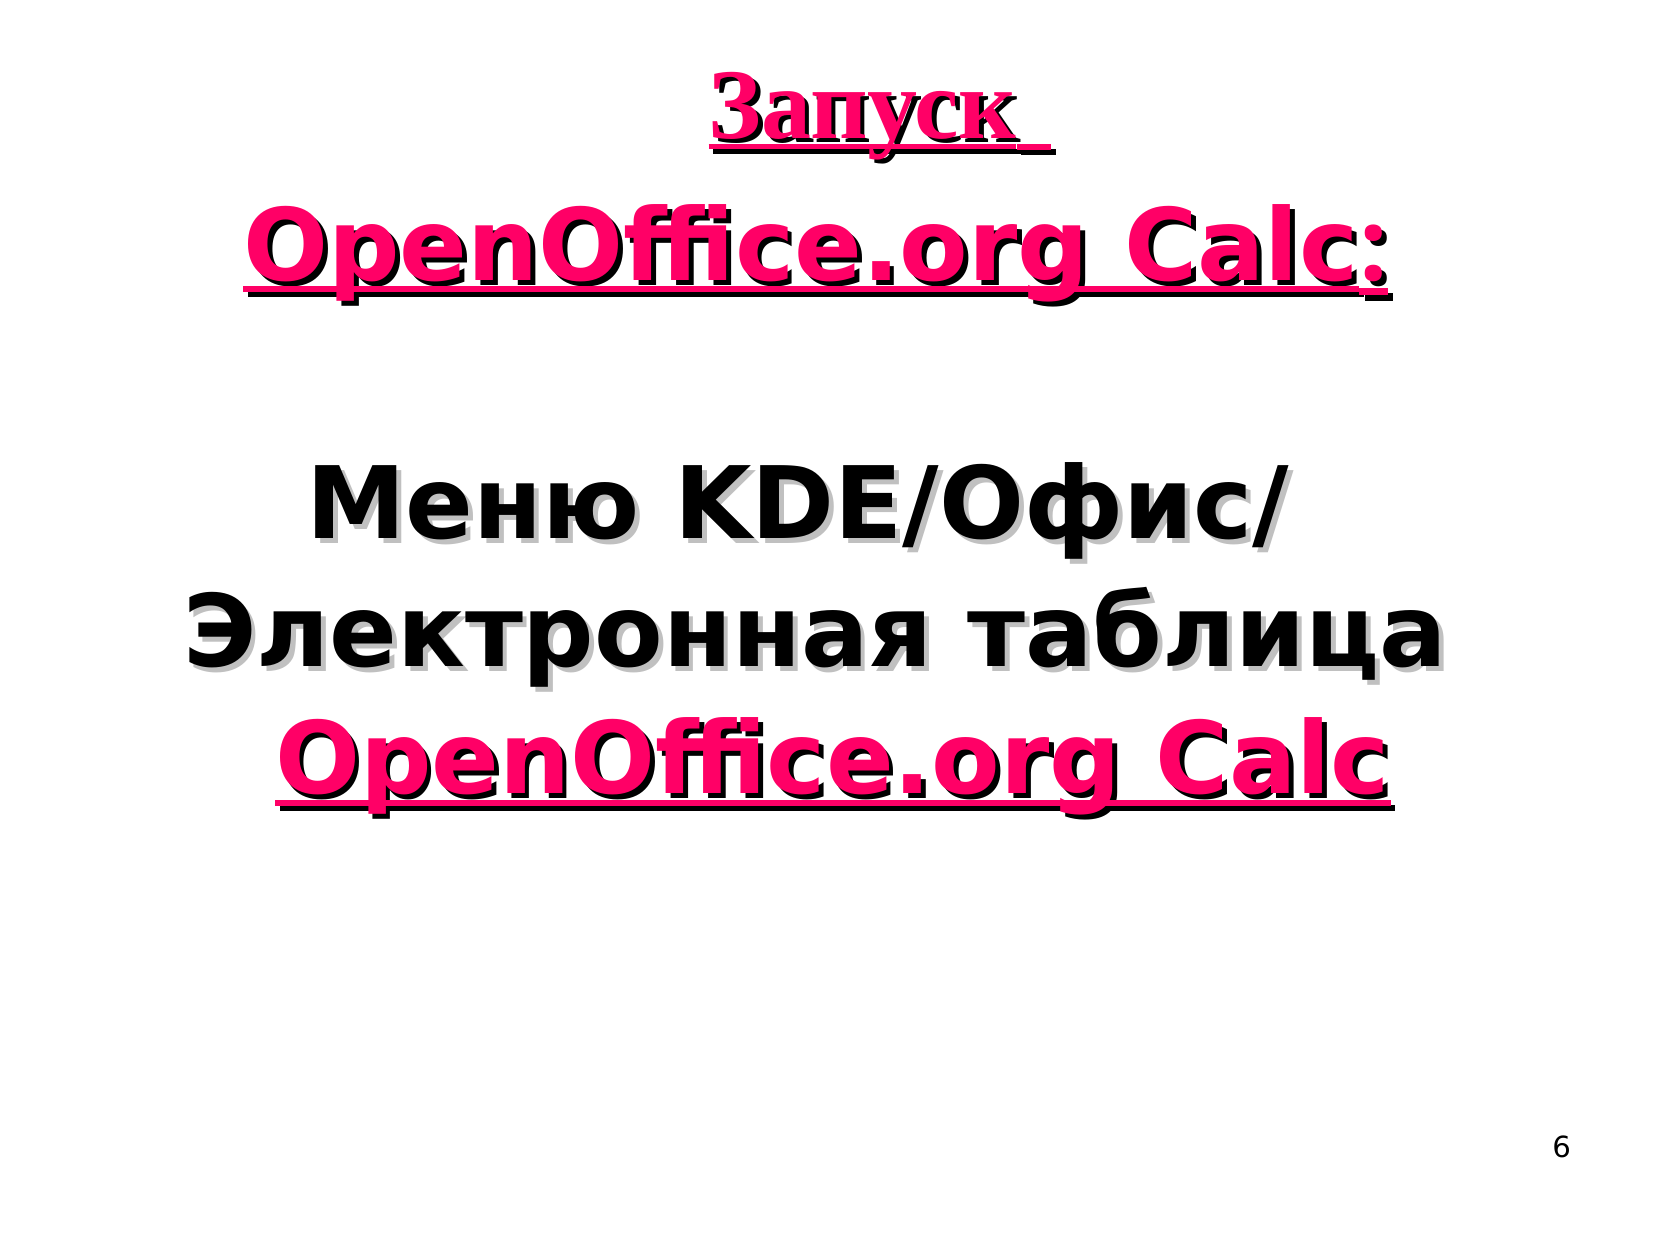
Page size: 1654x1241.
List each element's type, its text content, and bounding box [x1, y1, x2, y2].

list Запуск OpenOffice.org Calc: Меню KDE/Офис/ Электронная таблица OpenOffice.org Calс [71, 46, 1560, 932]
